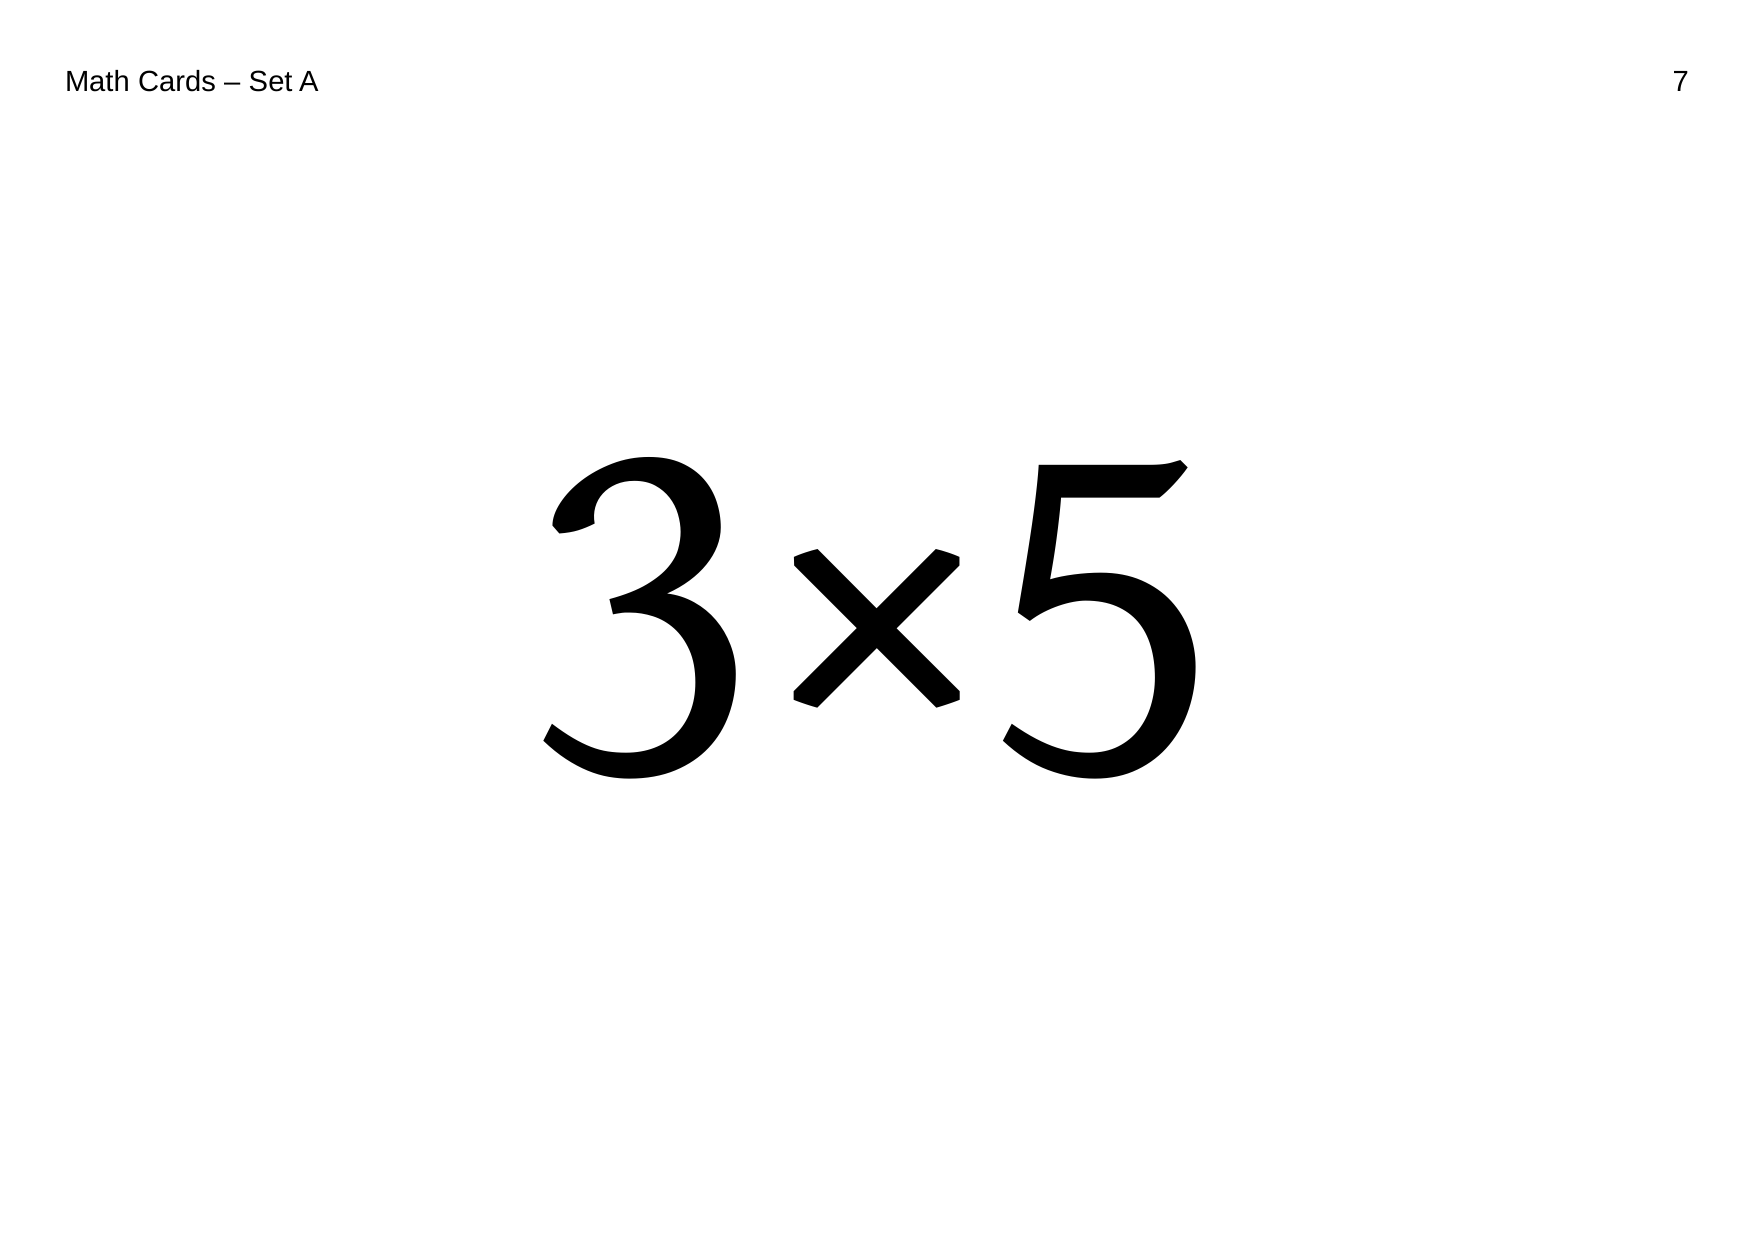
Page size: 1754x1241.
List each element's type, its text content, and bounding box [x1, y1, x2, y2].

text_box 7 [1666, 59, 1695, 104]
text_box Math Cards – Set A [59, 59, 326, 104]
text_box 3×5 [520, 318, 1235, 922]
